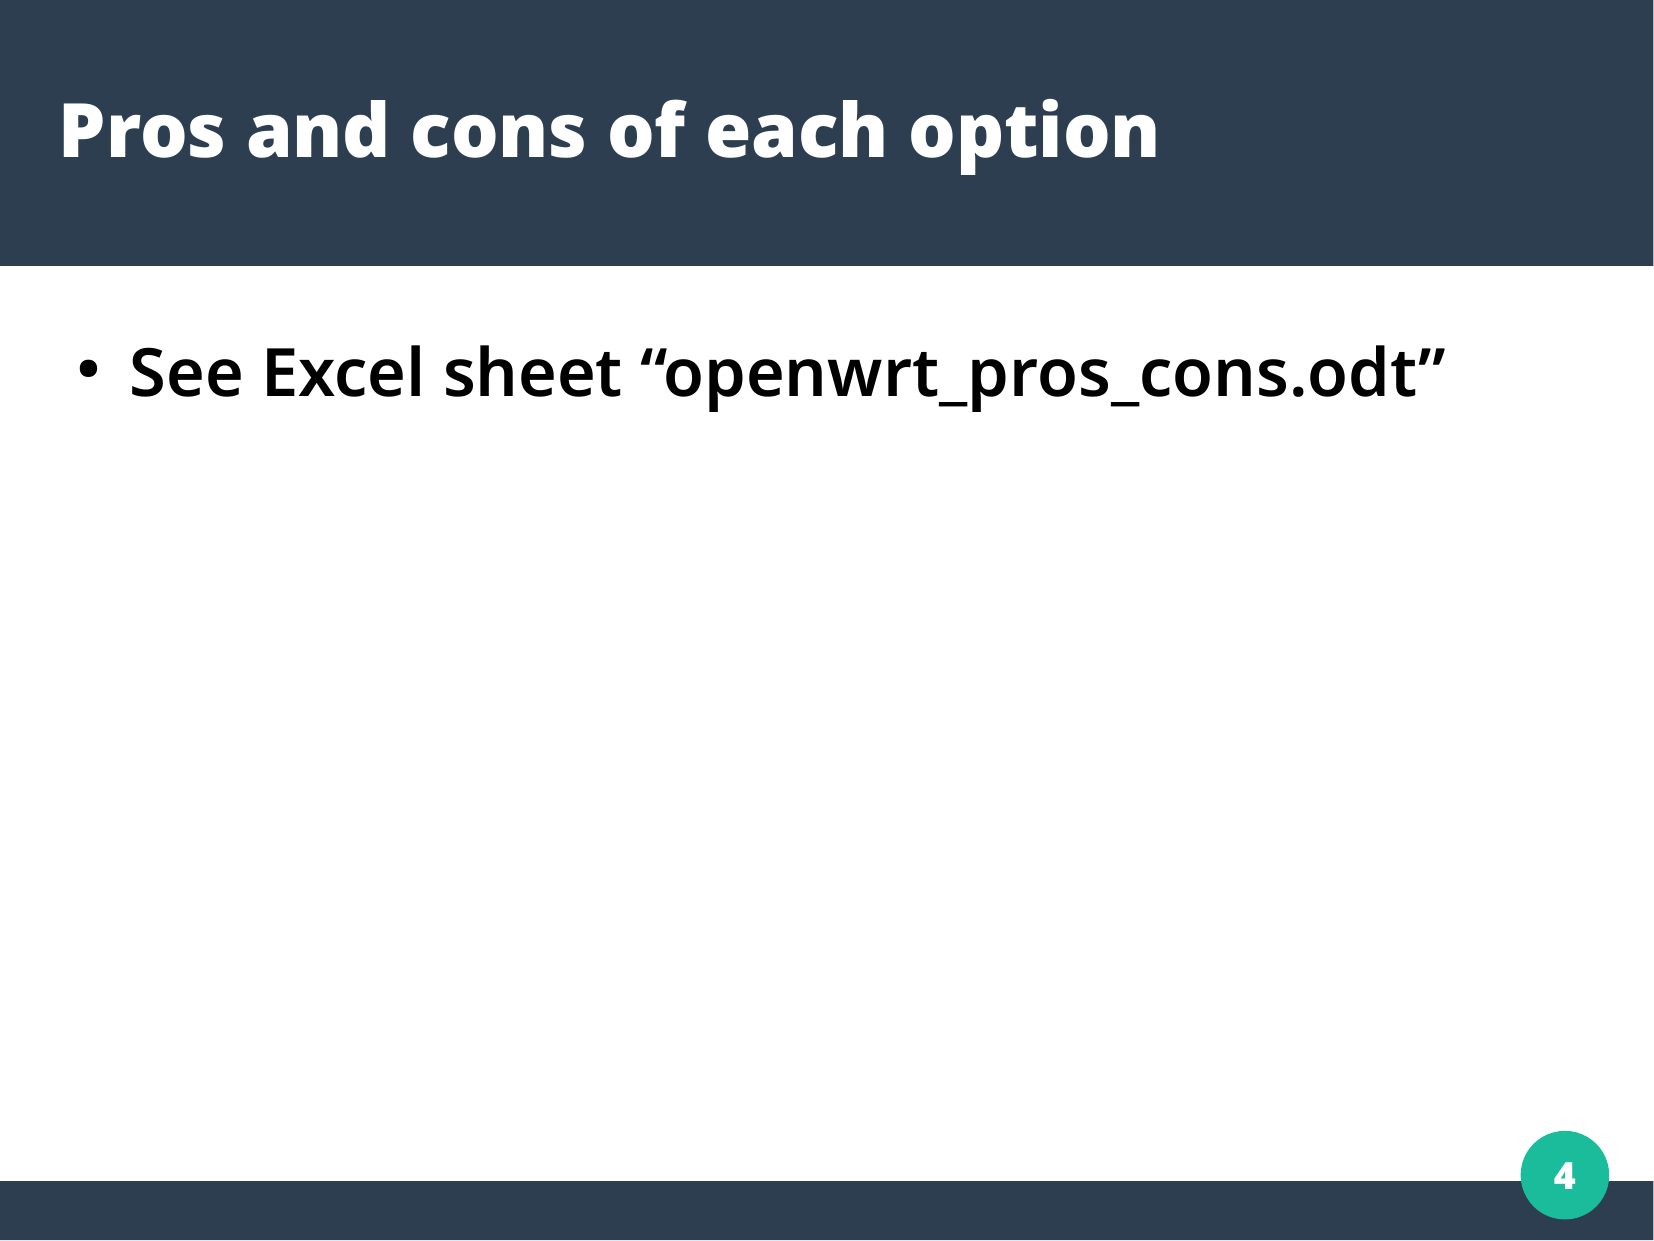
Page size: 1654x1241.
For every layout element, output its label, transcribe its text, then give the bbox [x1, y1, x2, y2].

title Pros and cons of each option [58, 49, 1595, 207]
list See Excel sheet “openwrt_pros_cons.odt” [58, 324, 1595, 1152]
